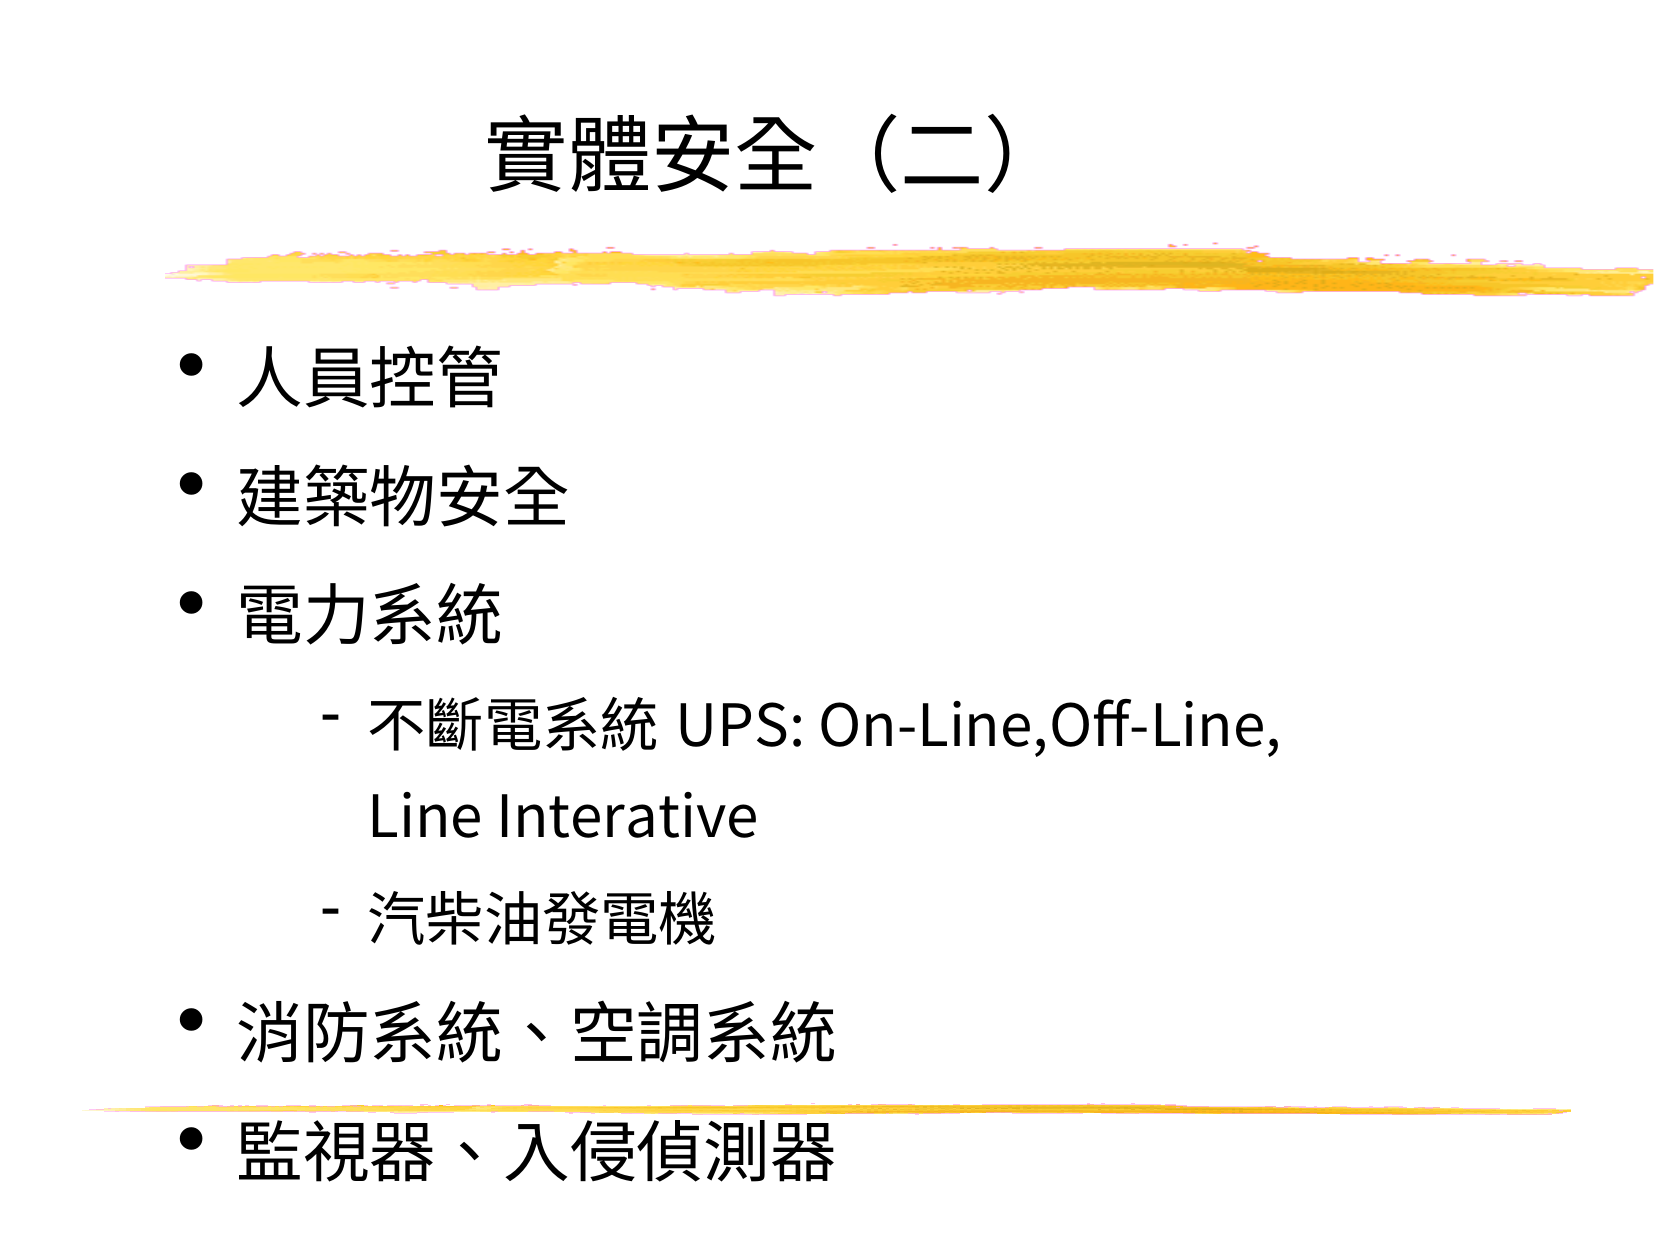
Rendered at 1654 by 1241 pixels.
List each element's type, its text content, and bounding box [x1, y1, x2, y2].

picture [165, 237, 1654, 308]
title 實體安全（二） [73, 39, 1479, 249]
picture [82, 1102, 1571, 1117]
list 人員控管 建築物安全 電力系統 不斷電系統UPS: On-Line,Off-Line, Line Interative 汽柴油發電機 消防系統、空調系統 監視器、入侵偵測器 [124, 316, 1530, 1061]
